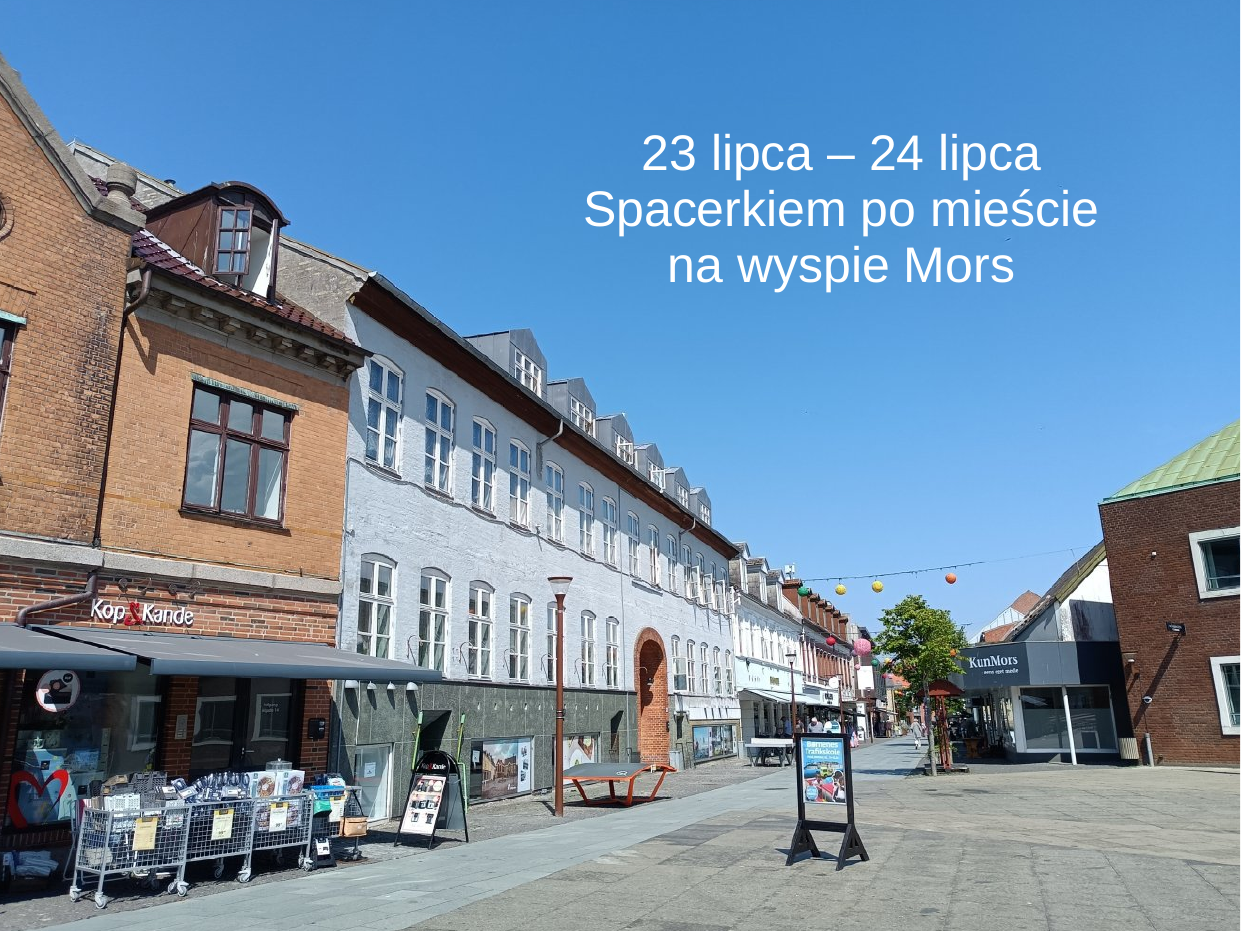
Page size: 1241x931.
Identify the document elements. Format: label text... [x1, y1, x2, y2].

picture [0, 0, 1241, 931]
text_box 23 lipca – 24 lipca Spacerkiem po mieście na wyspie Mors [561, 118, 1123, 386]
